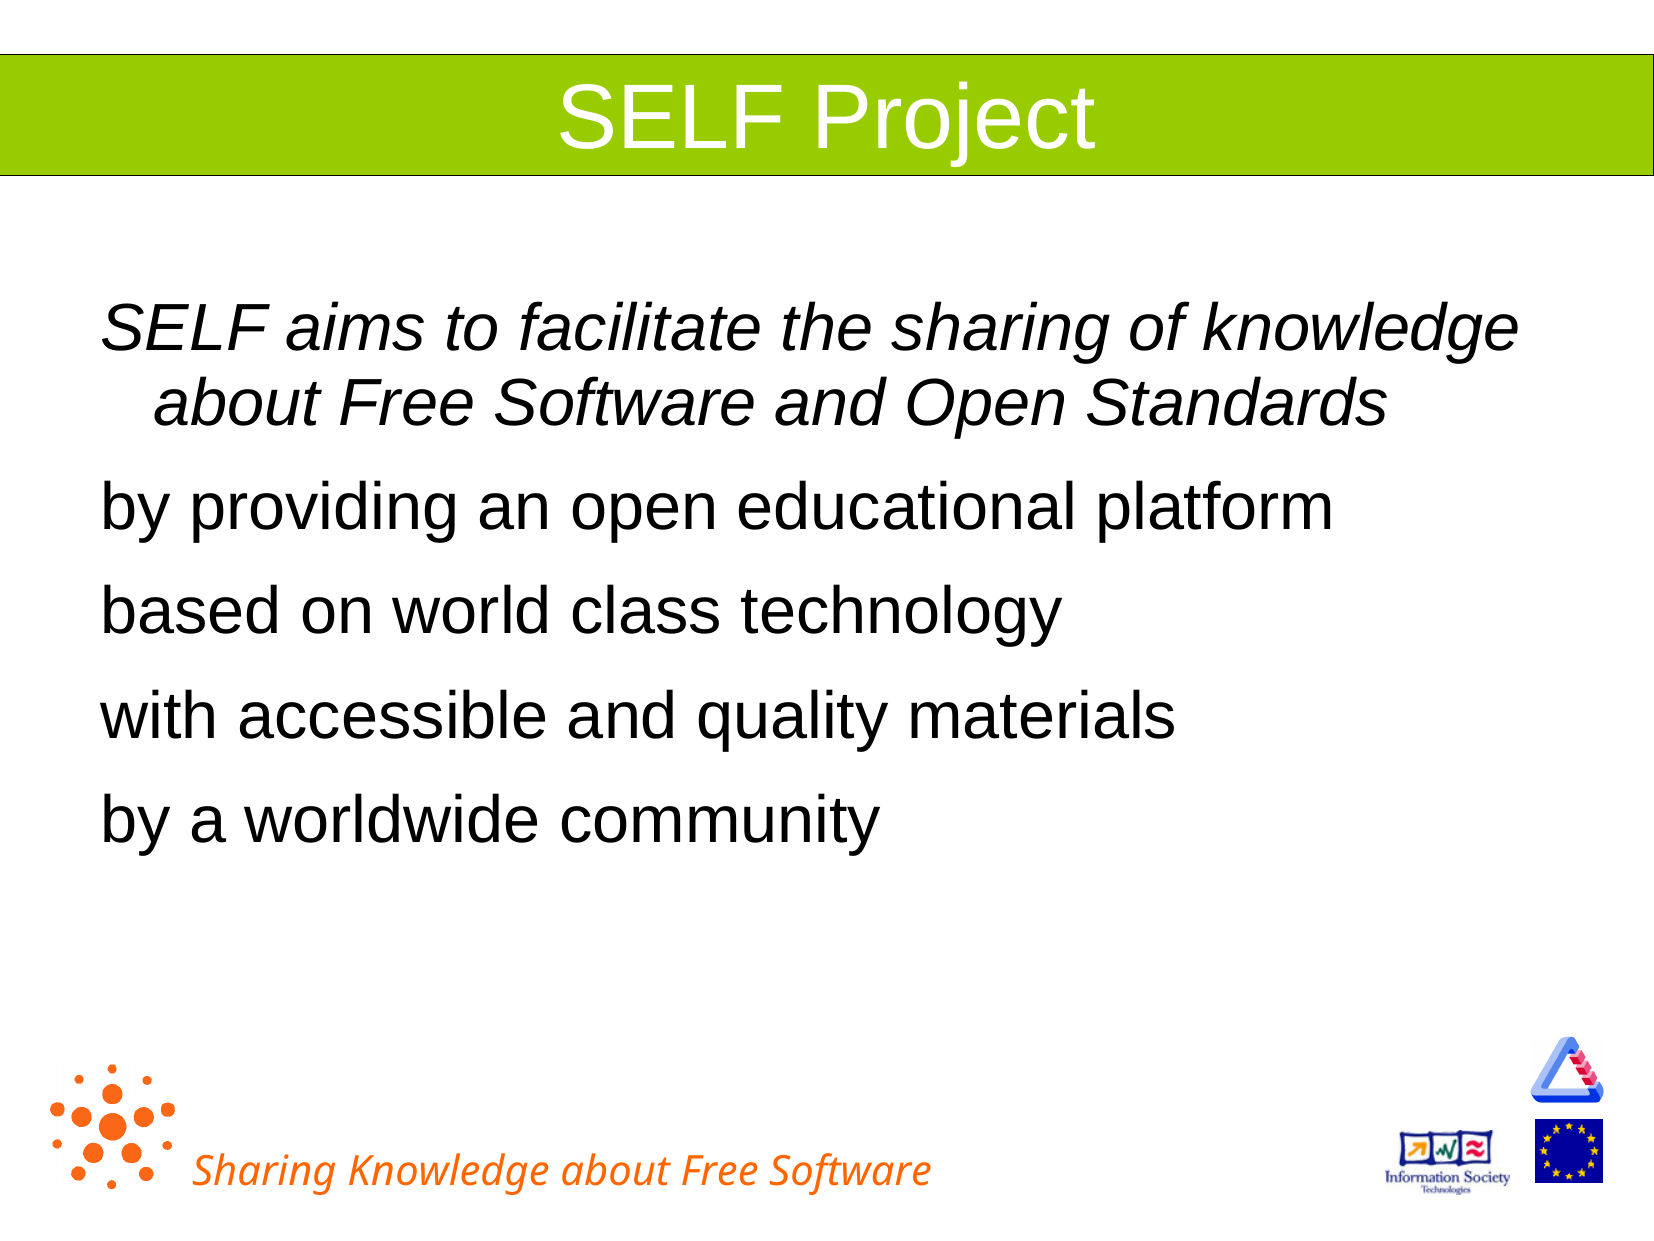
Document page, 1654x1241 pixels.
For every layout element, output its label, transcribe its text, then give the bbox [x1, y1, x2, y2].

title SELF Project [82, 48, 1571, 185]
picture [50, 1064, 175, 1189]
picture [1535, 1119, 1603, 1183]
list SELF aims to facilitate the sharing of knowledge about Free Software and Open Standards by providing an open educational platform based on world class technology with accessible and quality materials by a worldwide community [82, 290, 1571, 1109]
picture [1571, 1036, 1604, 1104]
picture [1385, 1130, 1510, 1195]
